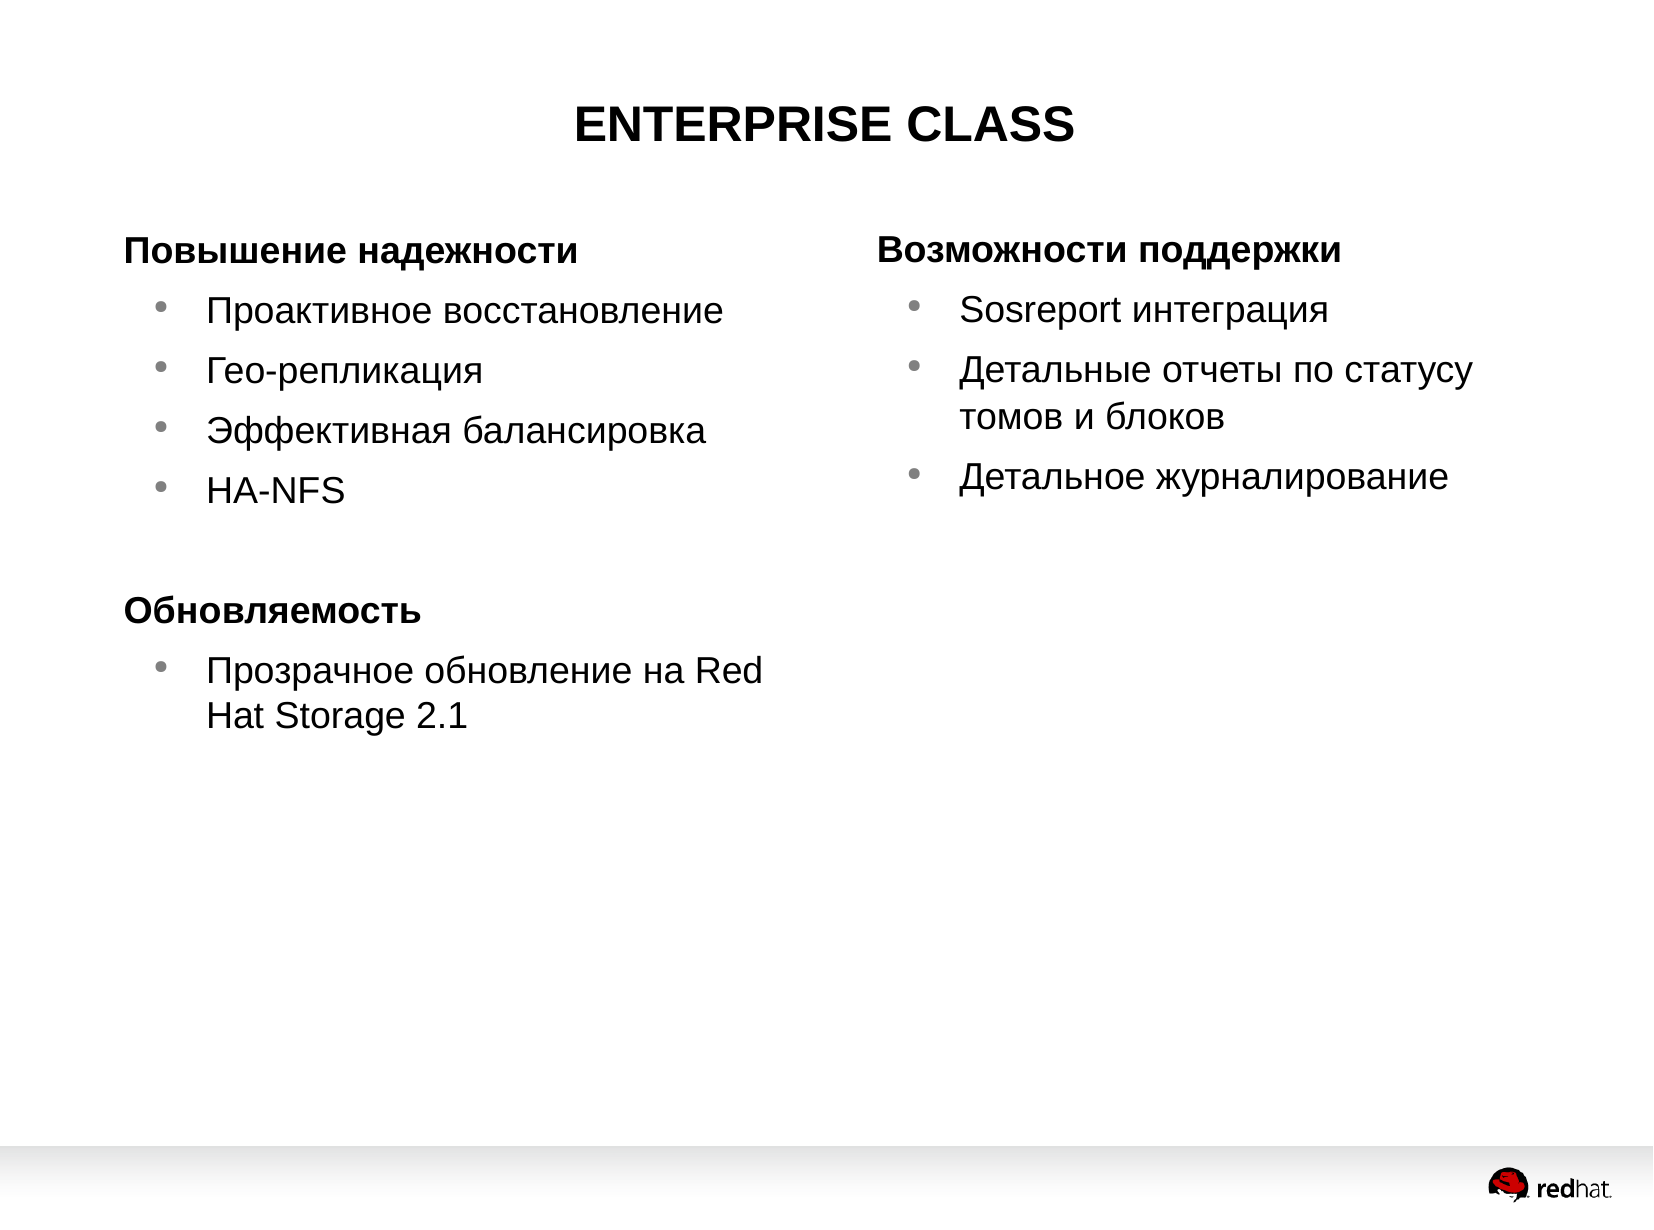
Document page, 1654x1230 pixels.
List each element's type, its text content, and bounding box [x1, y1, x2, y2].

picture [0, 1146, 1653, 1230]
text_box ENTERPRISE CLASS [149, 88, 1500, 160]
list Повышение надежности Проактивное восстановление Гео-репликация Эффективная балансировка HA-NFS Обновляемость Прозрачное обновление на Red Hat Storage 2.1 [108, 218, 821, 1111]
list Возможности поддержки Sosreport интеграция Детальные отчеты по статусу томов и блоков Детальное журналирование [862, 217, 1575, 601]
